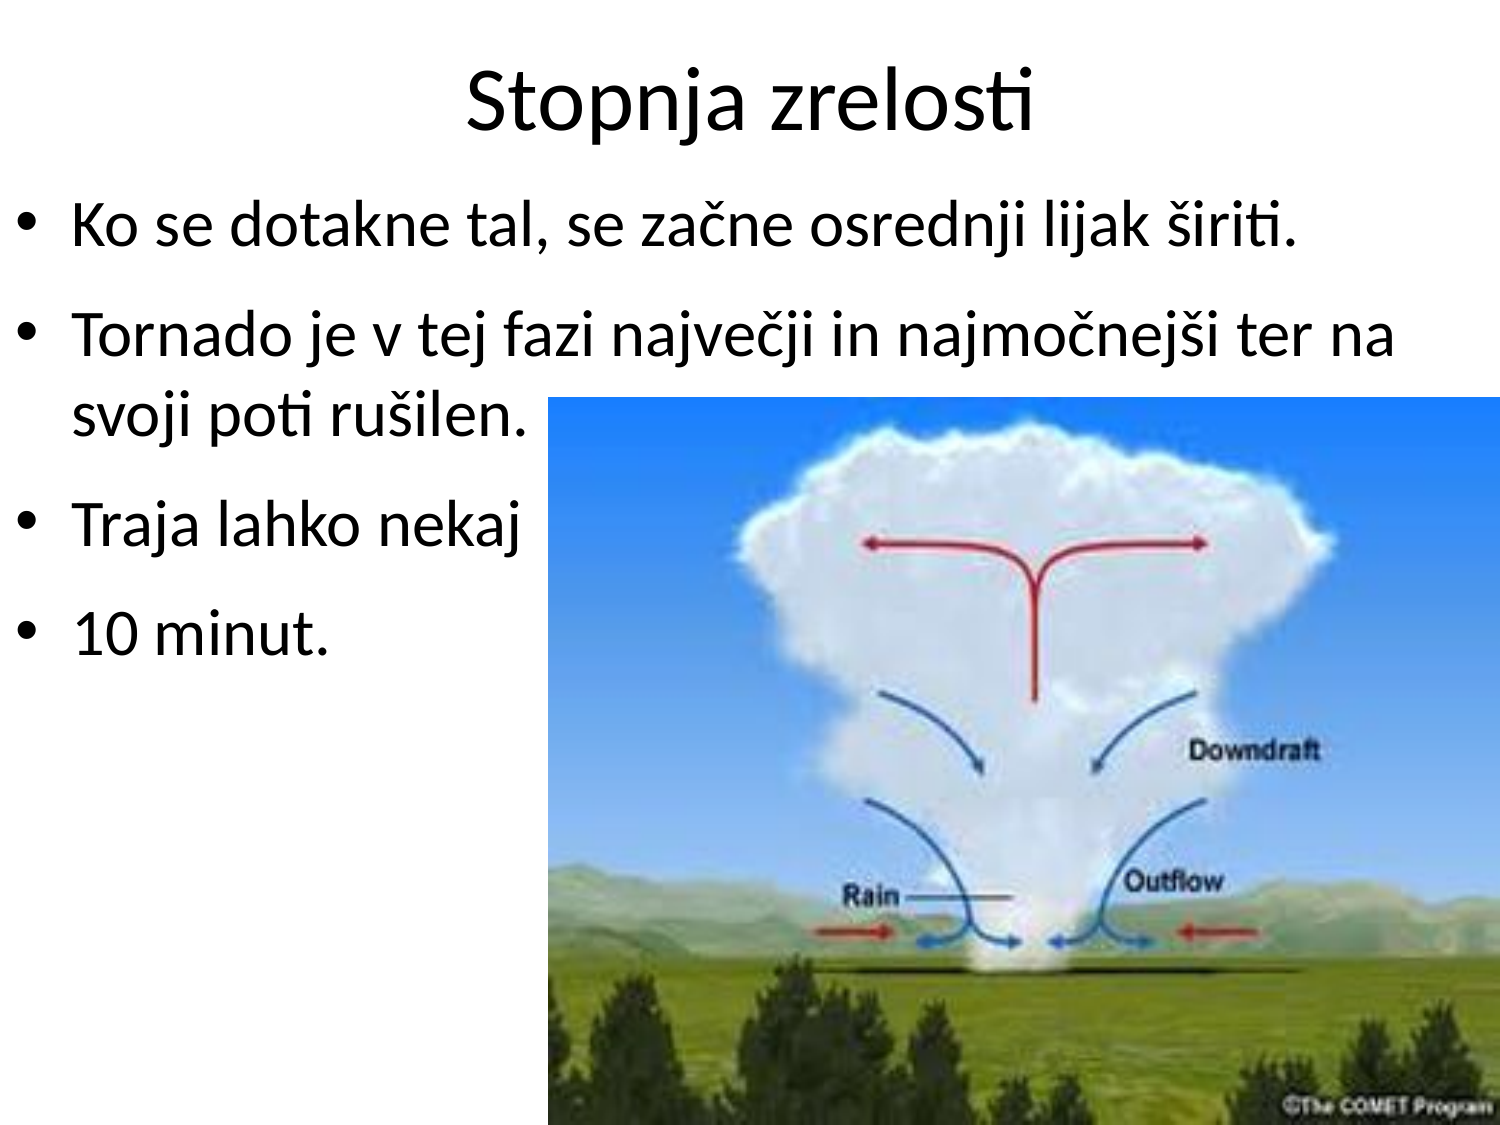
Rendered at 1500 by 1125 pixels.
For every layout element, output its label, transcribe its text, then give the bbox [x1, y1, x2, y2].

list Ko se dotakne tal, se začne osrednji lijak širiti. Tornado je v tej fazi največji in najmočnejši ter na svoji poti rušilen. Traja lahko nekaj 10 minut. [0, 172, 1500, 963]
picture [548, 397, 1500, 1125]
title Stopnja zrelosti [76, 0, 1427, 172]
